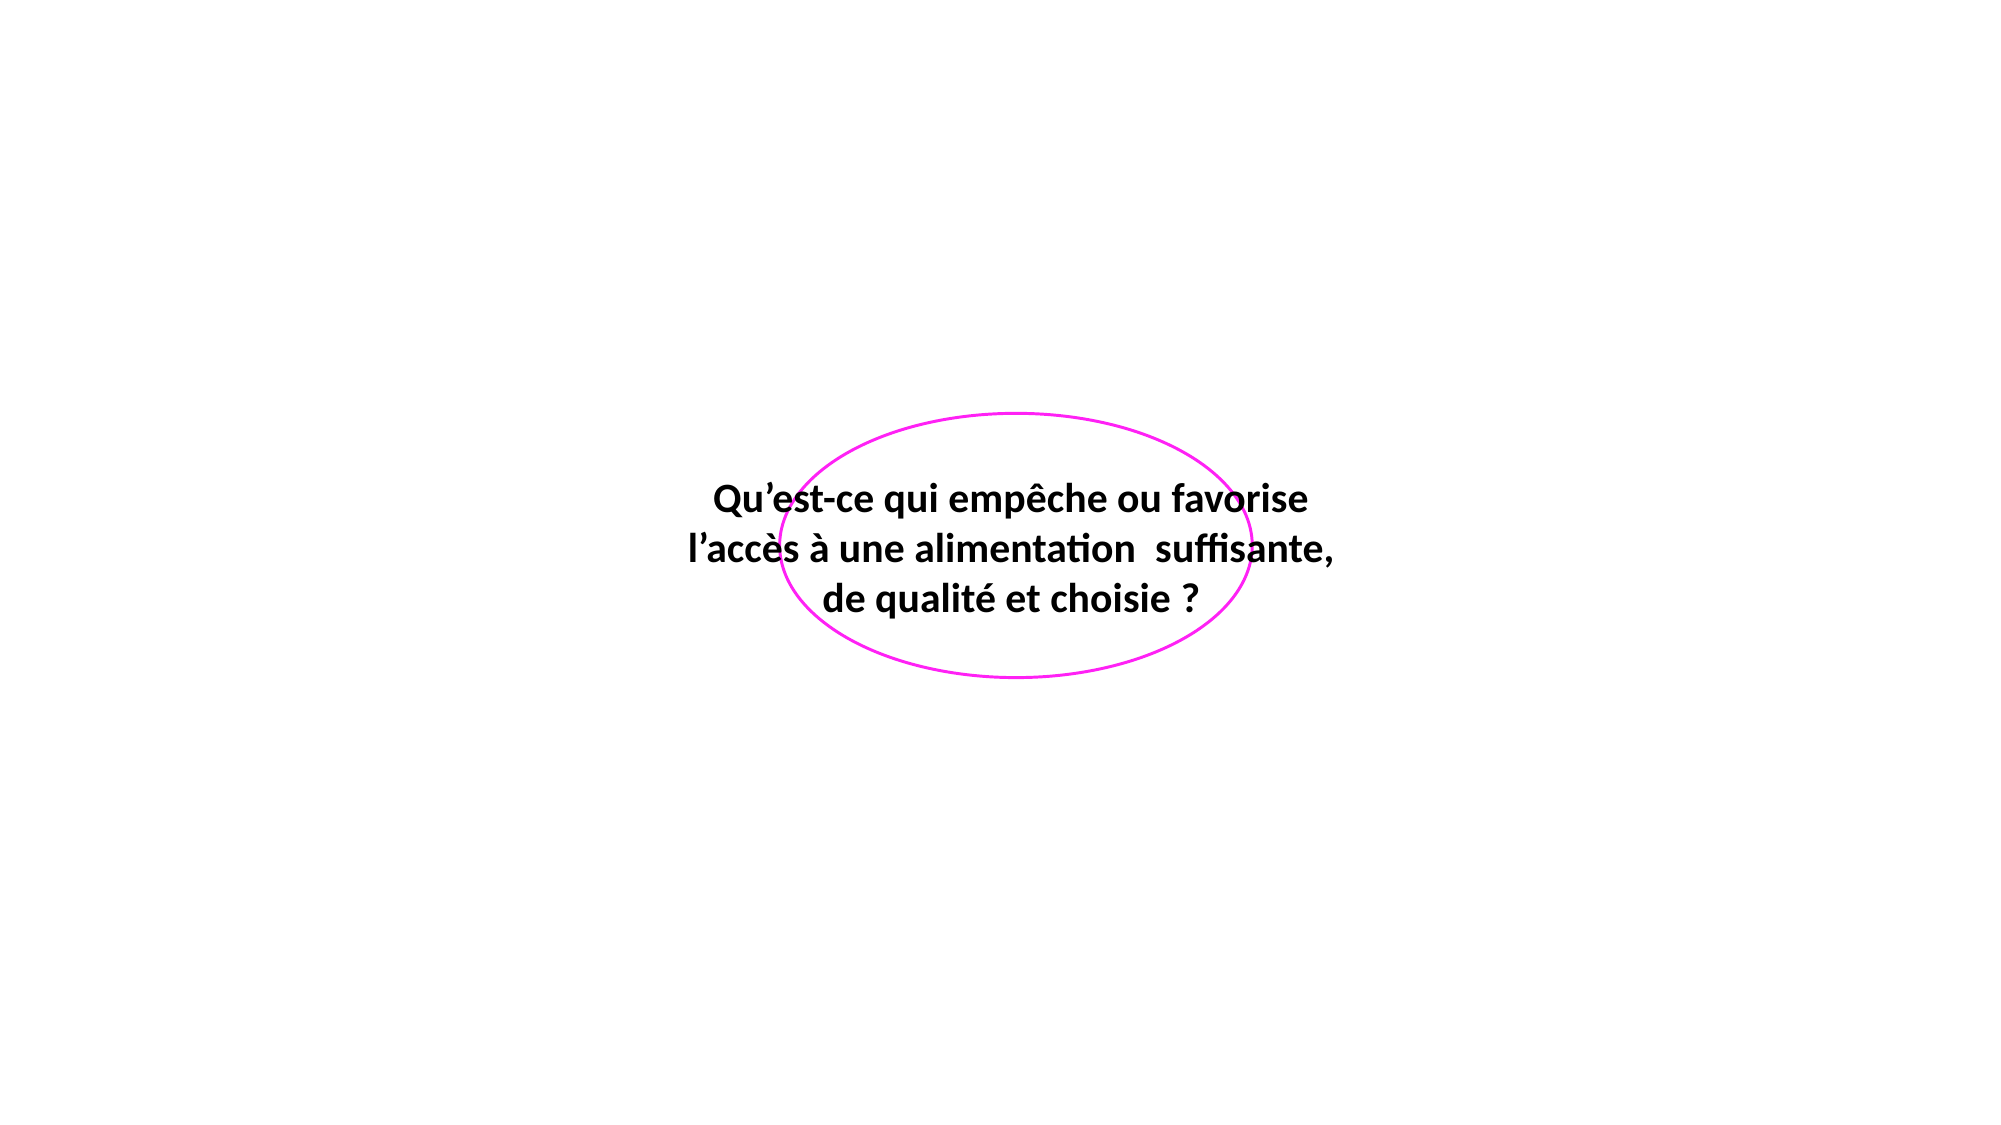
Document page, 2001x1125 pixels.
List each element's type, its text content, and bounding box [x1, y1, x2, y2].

text_box Qu’est-ce qui empêche ou favorise l’accès à une alimentation suffisante, de qualité et choisie ? [779, 413, 1253, 678]
